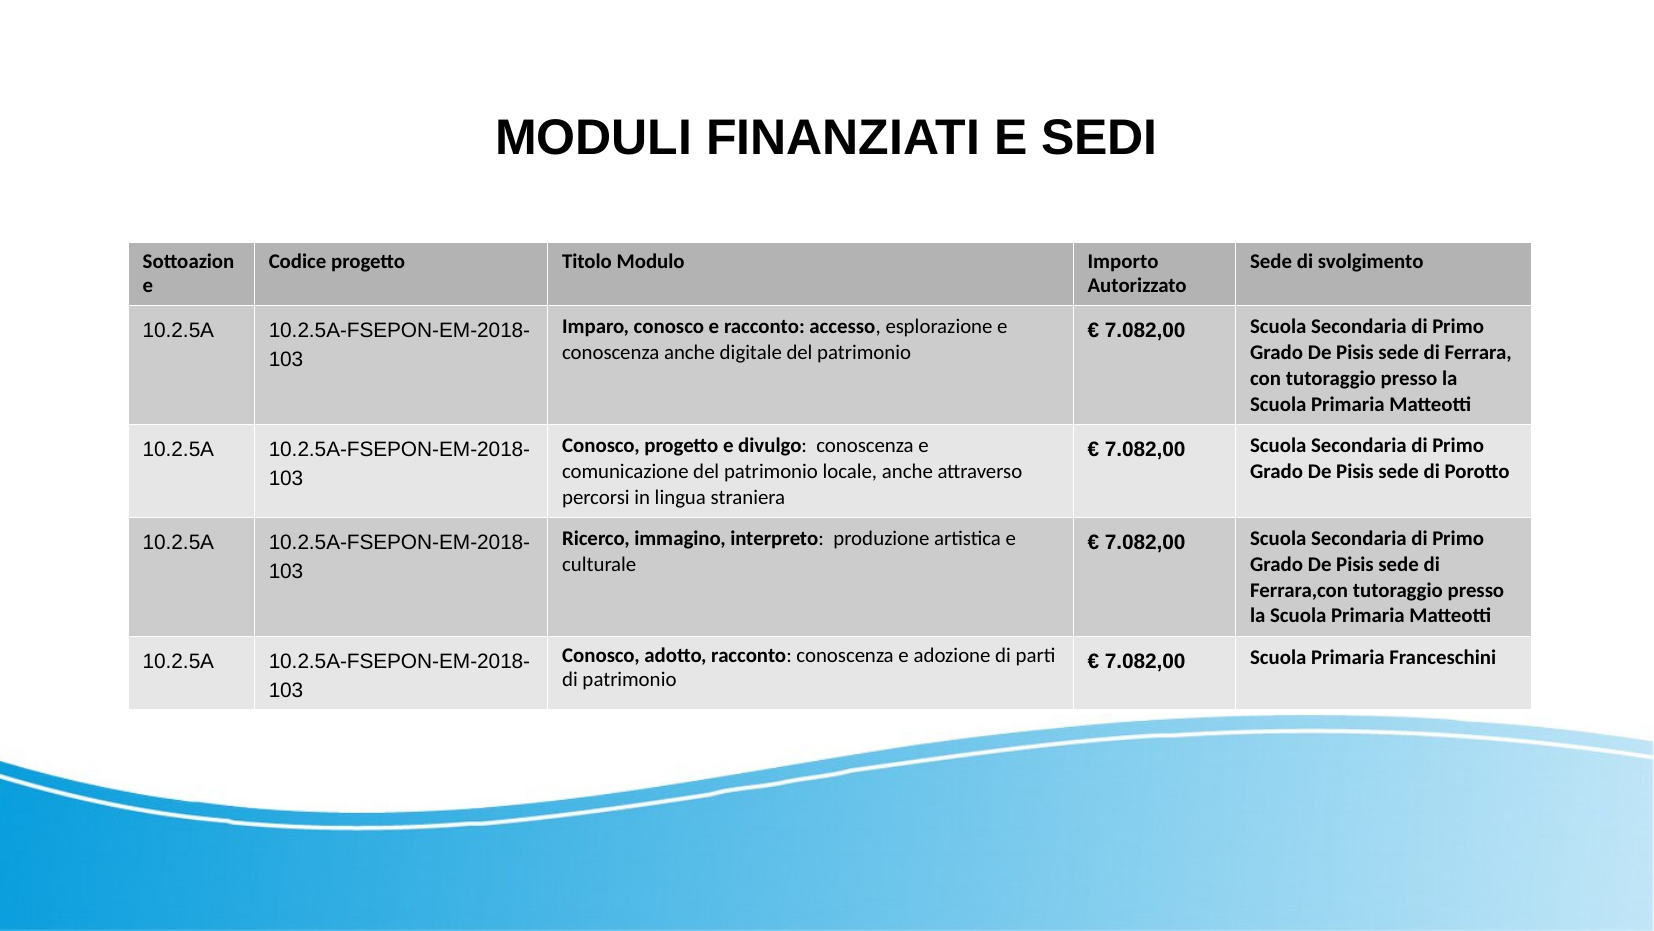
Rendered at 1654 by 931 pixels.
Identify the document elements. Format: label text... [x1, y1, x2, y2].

table_cell € 7.082,00 [1074, 306, 1235, 424]
table_cell Conosco, adotto, racconto: conoscenza e adozione di parti di patrimonio [548, 637, 1073, 709]
table_cell Scuola Secondaria di Primo Grado De Pisis sede di Ferrara, con tutoraggio presso la Scuola Primaria Matteotti [1236, 306, 1531, 424]
picture [0, 714, 1654, 931]
table_cell 10.2.5A-FSEPON-EM-2018-103 [255, 425, 547, 517]
table_cell 10.2.5A-FSEPON-EM-2018-103 [255, 306, 547, 424]
table_header Sottoazione [129, 243, 254, 305]
table_cell Scuola Primaria Franceschini [1236, 637, 1531, 709]
table_cell € 7.082,00 [1074, 425, 1235, 517]
table_cell 10.2.5A-FSEPON-EM-2018-103 [255, 518, 547, 636]
table_cell Scuola Secondaria di Primo Grado De Pisis sede di Ferrara,con tutoraggio presso la Scuola Primaria Matteotti [1236, 518, 1531, 636]
table_cell Conosco, progetto e divulgo: conoscenza e comunicazione del patrimonio locale, anche attraverso percorsi in lingua straniera [548, 425, 1073, 517]
table_cell Scuola Secondaria di Primo Grado De Pisis sede di Porotto [1236, 425, 1531, 517]
title MODULI FINANZIATI E SEDI [82, 59, 1571, 215]
table_cell 10.2.5A [129, 637, 254, 709]
table_cell € 7.082,00 [1074, 637, 1235, 709]
table_header Importo Autorizzato [1074, 243, 1235, 305]
table_cell € 7.082,00 [1074, 518, 1235, 636]
table_header Titolo Modulo [548, 243, 1073, 305]
table_header Codice progetto [255, 243, 547, 305]
table_cell Ricerco, immagino, interpreto: produzione artistica e culturale [548, 518, 1073, 636]
table_cell 10.2.5A [129, 518, 254, 636]
table_cell 10.2.5A-FSEPON-EM-2018-103 [255, 637, 547, 709]
table_cell 10.2.5A [129, 306, 254, 424]
table_cell 10.2.5A [129, 425, 254, 517]
table_cell Imparo, conosco e racconto: accesso, esplorazione e conoscenza anche digitale del patrimonio [548, 306, 1073, 424]
table_header Sede di svolgimento [1236, 243, 1531, 305]
